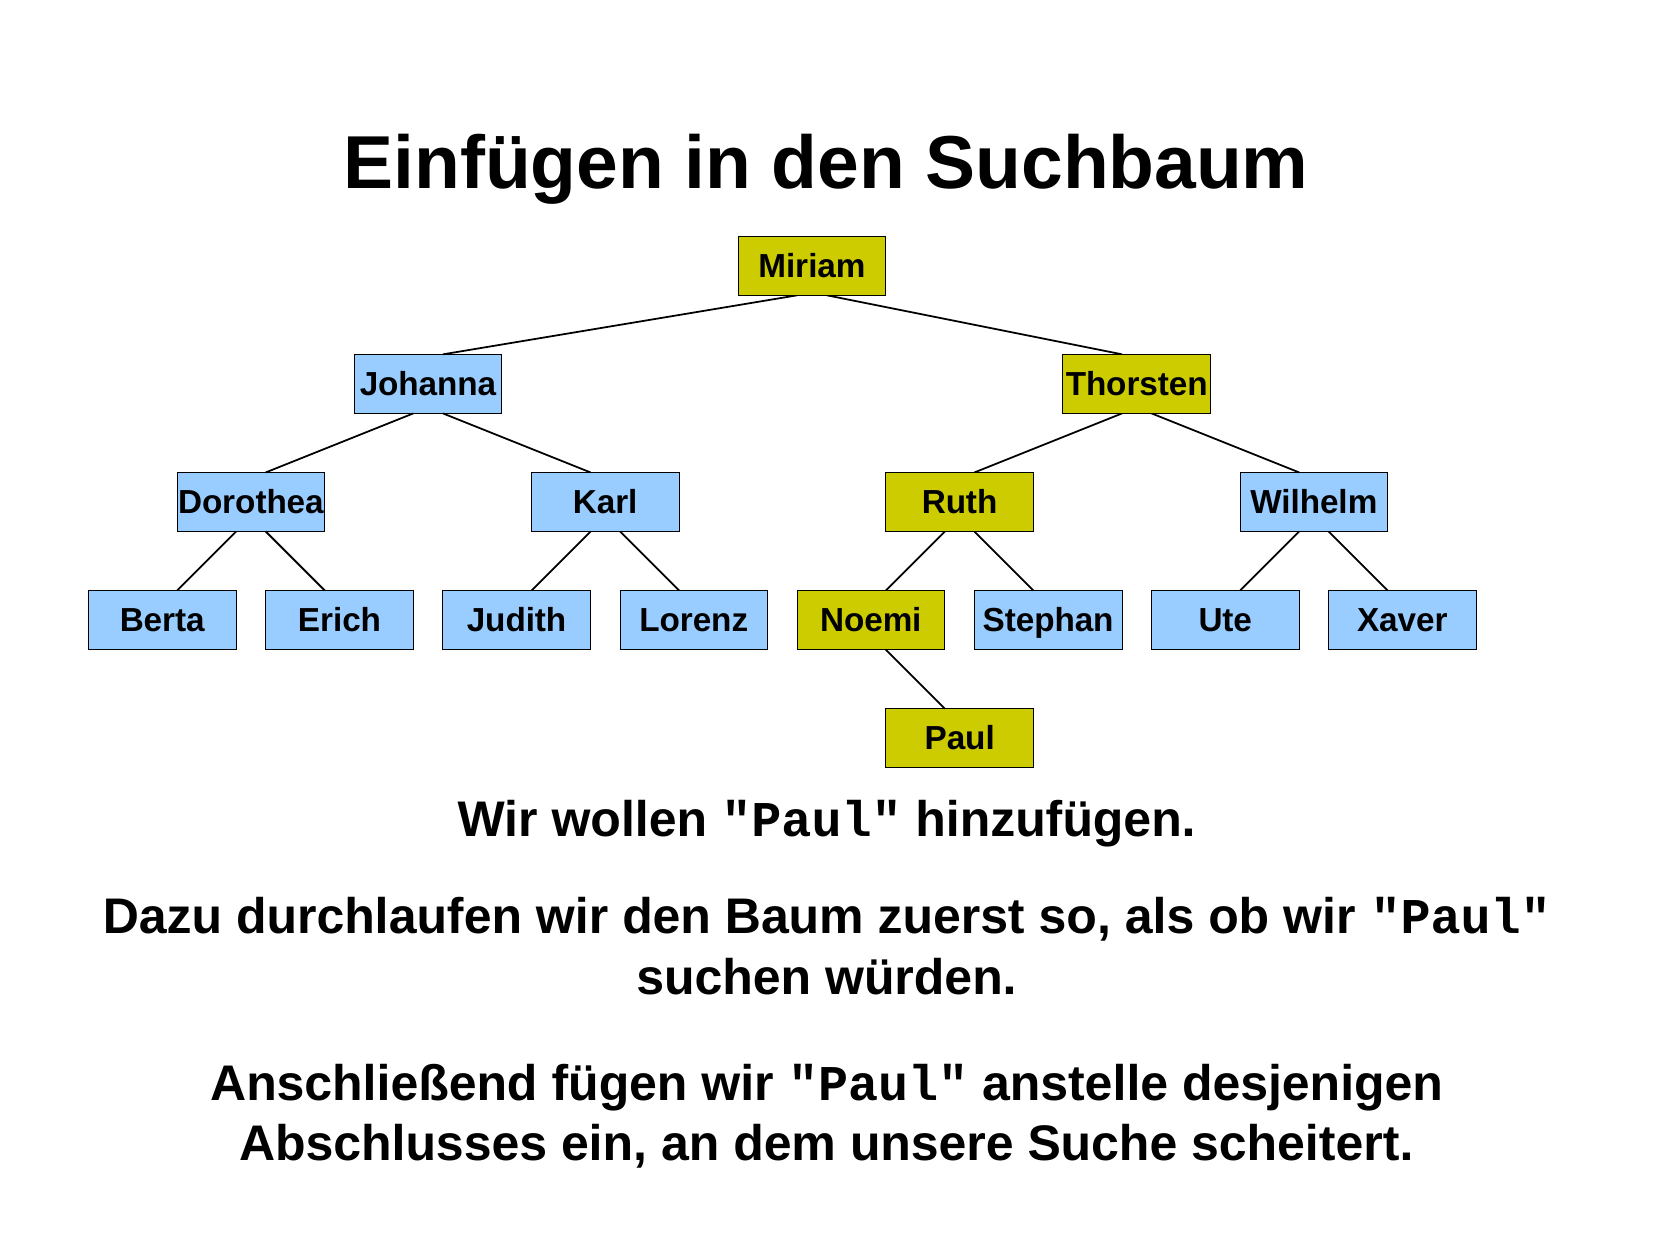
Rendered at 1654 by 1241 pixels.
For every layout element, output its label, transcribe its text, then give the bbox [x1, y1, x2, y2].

text_box Anschließend fügen wir "Paul" anstelle desjenigen Abschlusses ein, an dem unsere Suche scheitert. [59, 1048, 1595, 1182]
text_box Johanna [354, 354, 502, 414]
text_box Lorenz [620, 590, 768, 650]
text_box Dazu durchlaufen wir den Baum zuerst so, als ob wir "Paul" suchen würden. [59, 881, 1595, 1015]
text_box Thorsten [1062, 354, 1211, 414]
text_box Ruth [885, 472, 1034, 532]
text_box Karl [531, 472, 680, 532]
text_box Noemi [797, 590, 945, 650]
text_box Xaver [1328, 590, 1477, 650]
text_box Stephan [974, 590, 1123, 650]
text_box Wir wollen "Paul" hinzufügen. [59, 784, 1595, 861]
text_box Erich [265, 590, 414, 650]
text_box Berta [88, 590, 237, 650]
text_box Paul [885, 708, 1034, 768]
title Einfügen in den Suchbaum [88, 118, 1565, 207]
text_box Dorothea [177, 472, 325, 532]
text_box Miriam [738, 236, 886, 296]
text_box Wilhelm [1240, 472, 1388, 532]
text_box Ute [1151, 590, 1300, 650]
text_box Judith [442, 590, 591, 650]
